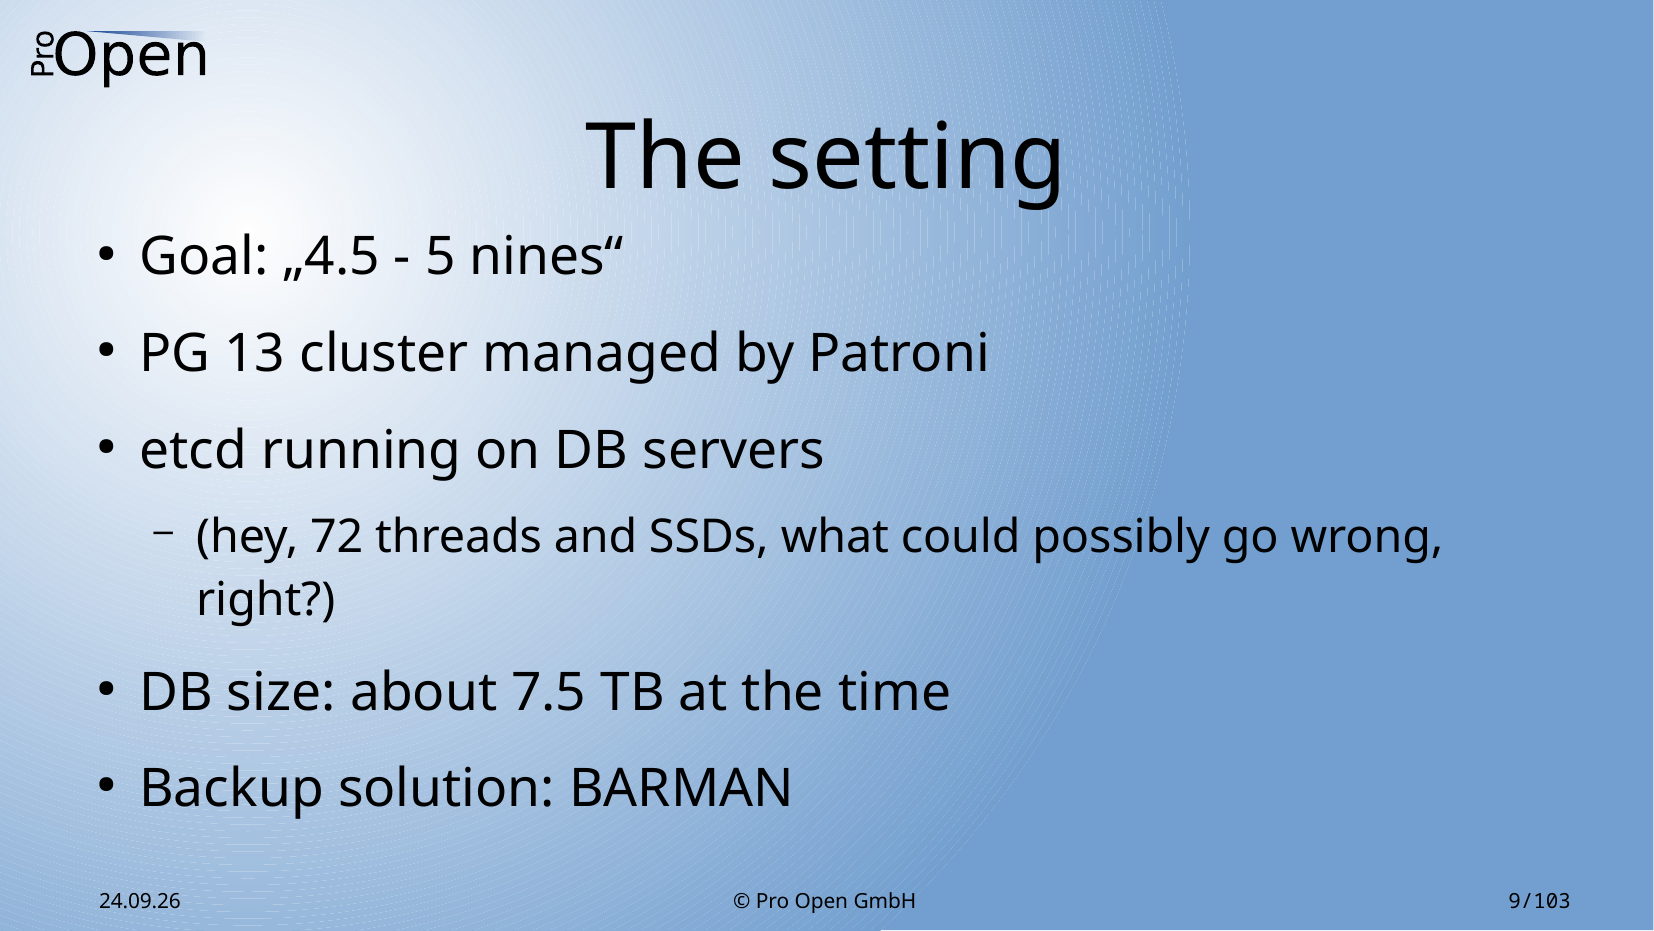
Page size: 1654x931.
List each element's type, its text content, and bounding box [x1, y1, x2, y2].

list Goal: „4.5 - 5 nines“ PG 13 cluster managed by Patroni etcd running on DB servers (hey, 72 threads and SSDs, what could possibly go wrong, right?) DB size: about 7.5 TB at the time Backup solution: BARMAN [82, 217, 1571, 827]
title The setting [82, 88, 1571, 217]
